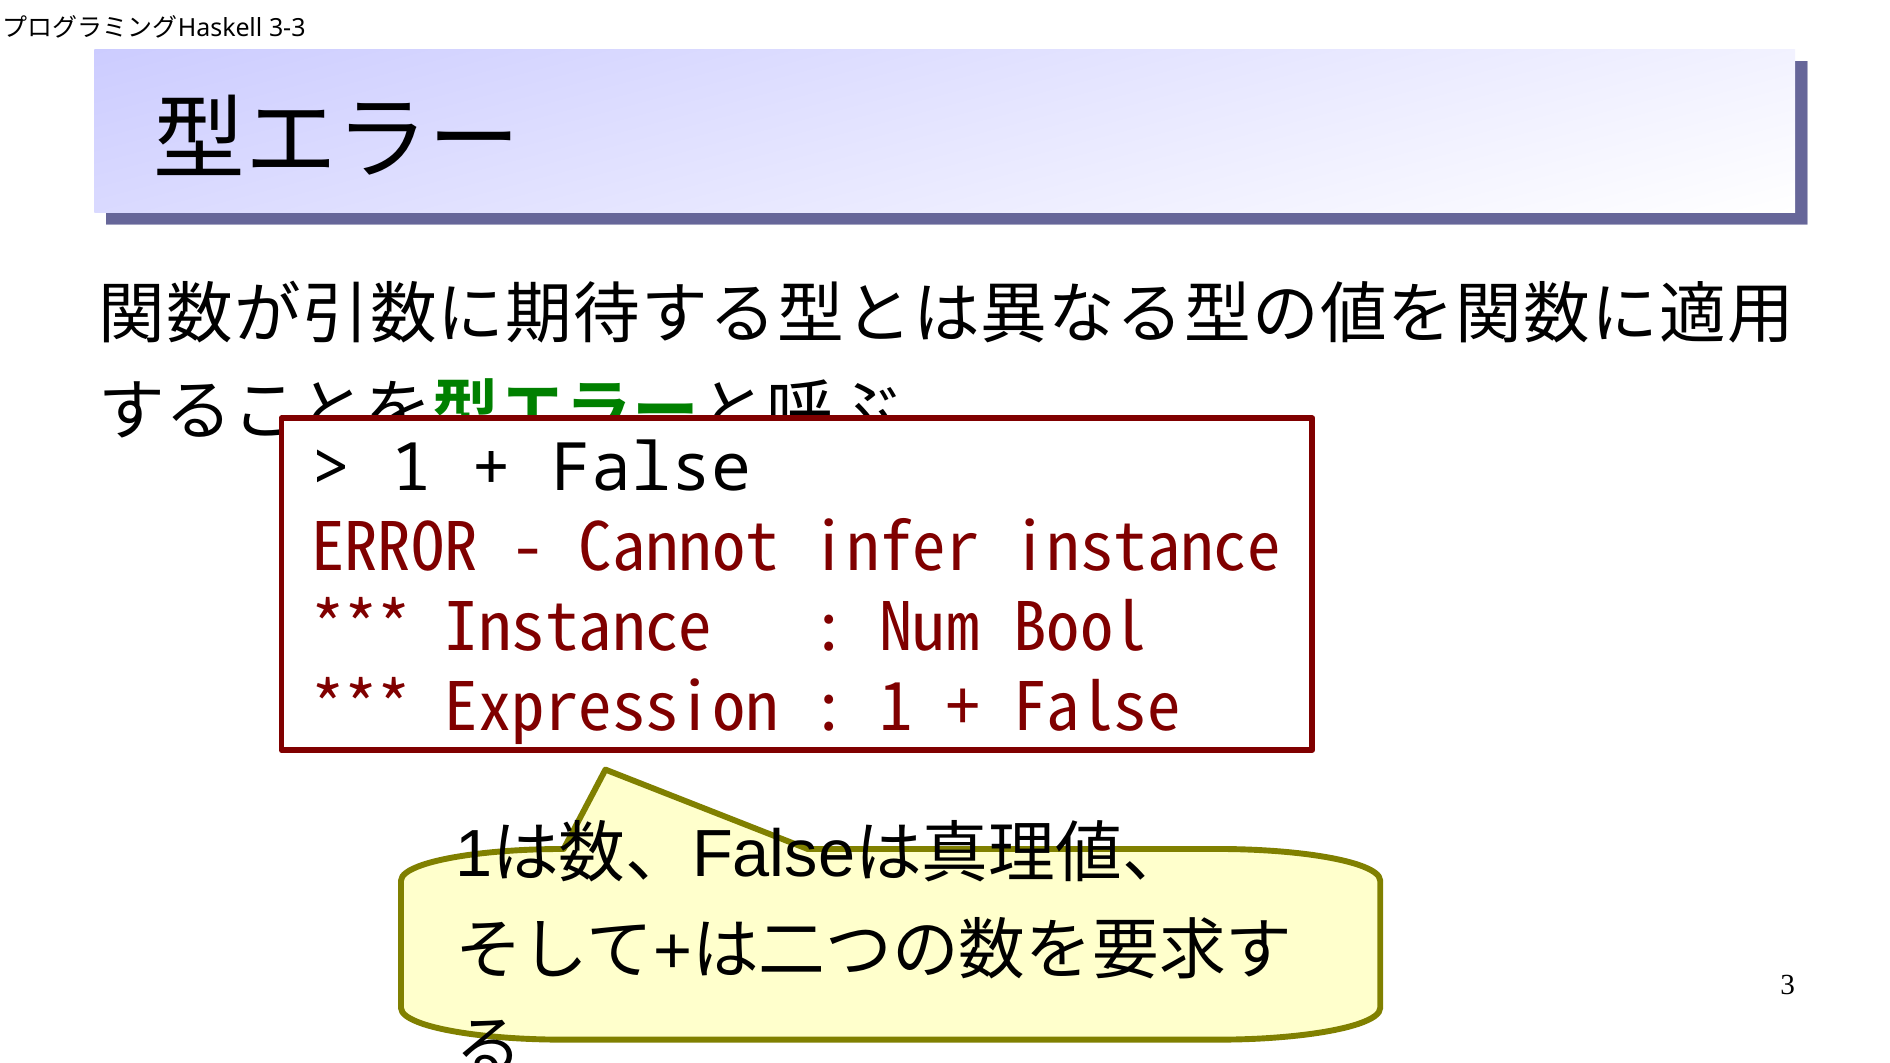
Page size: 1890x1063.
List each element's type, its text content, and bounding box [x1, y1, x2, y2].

text_box 1は数、Falseは真理値、 そして+は二つの数を要求する [400, 769, 1381, 1040]
text_box 関数が引数に期待する型とは異なる型の値を関数に適用することを型エラーと呼ぶ。 [83, 252, 1810, 402]
text_box > 1 + False ERROR - Cannot infer instance *** Instance : Num Bool *** Expression : 1 + False [281, 418, 1313, 751]
title 型エラー [94, 49, 1796, 213]
